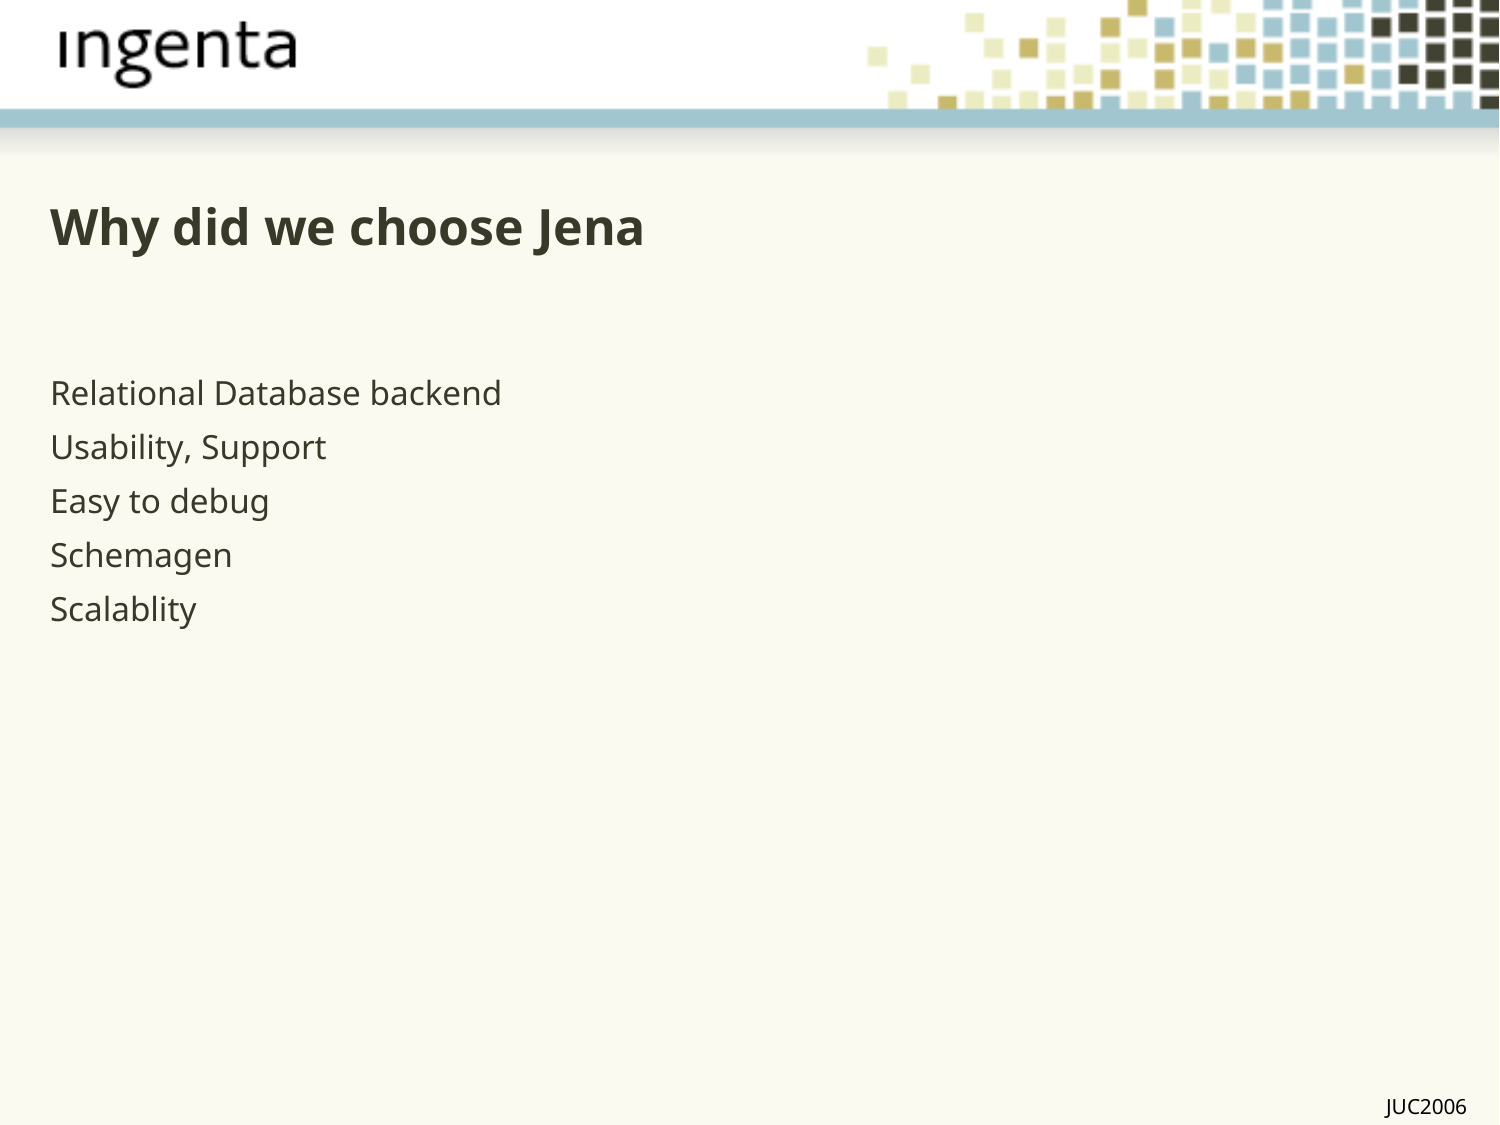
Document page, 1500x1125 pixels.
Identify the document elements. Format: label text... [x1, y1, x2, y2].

title Why did we choose Jena [50, 187, 1375, 262]
list Relational Database backend Usability, Support Easy to debug Schemagen Scalablity [50, 262, 1375, 975]
picture [0, 0, 1499, 1125]
